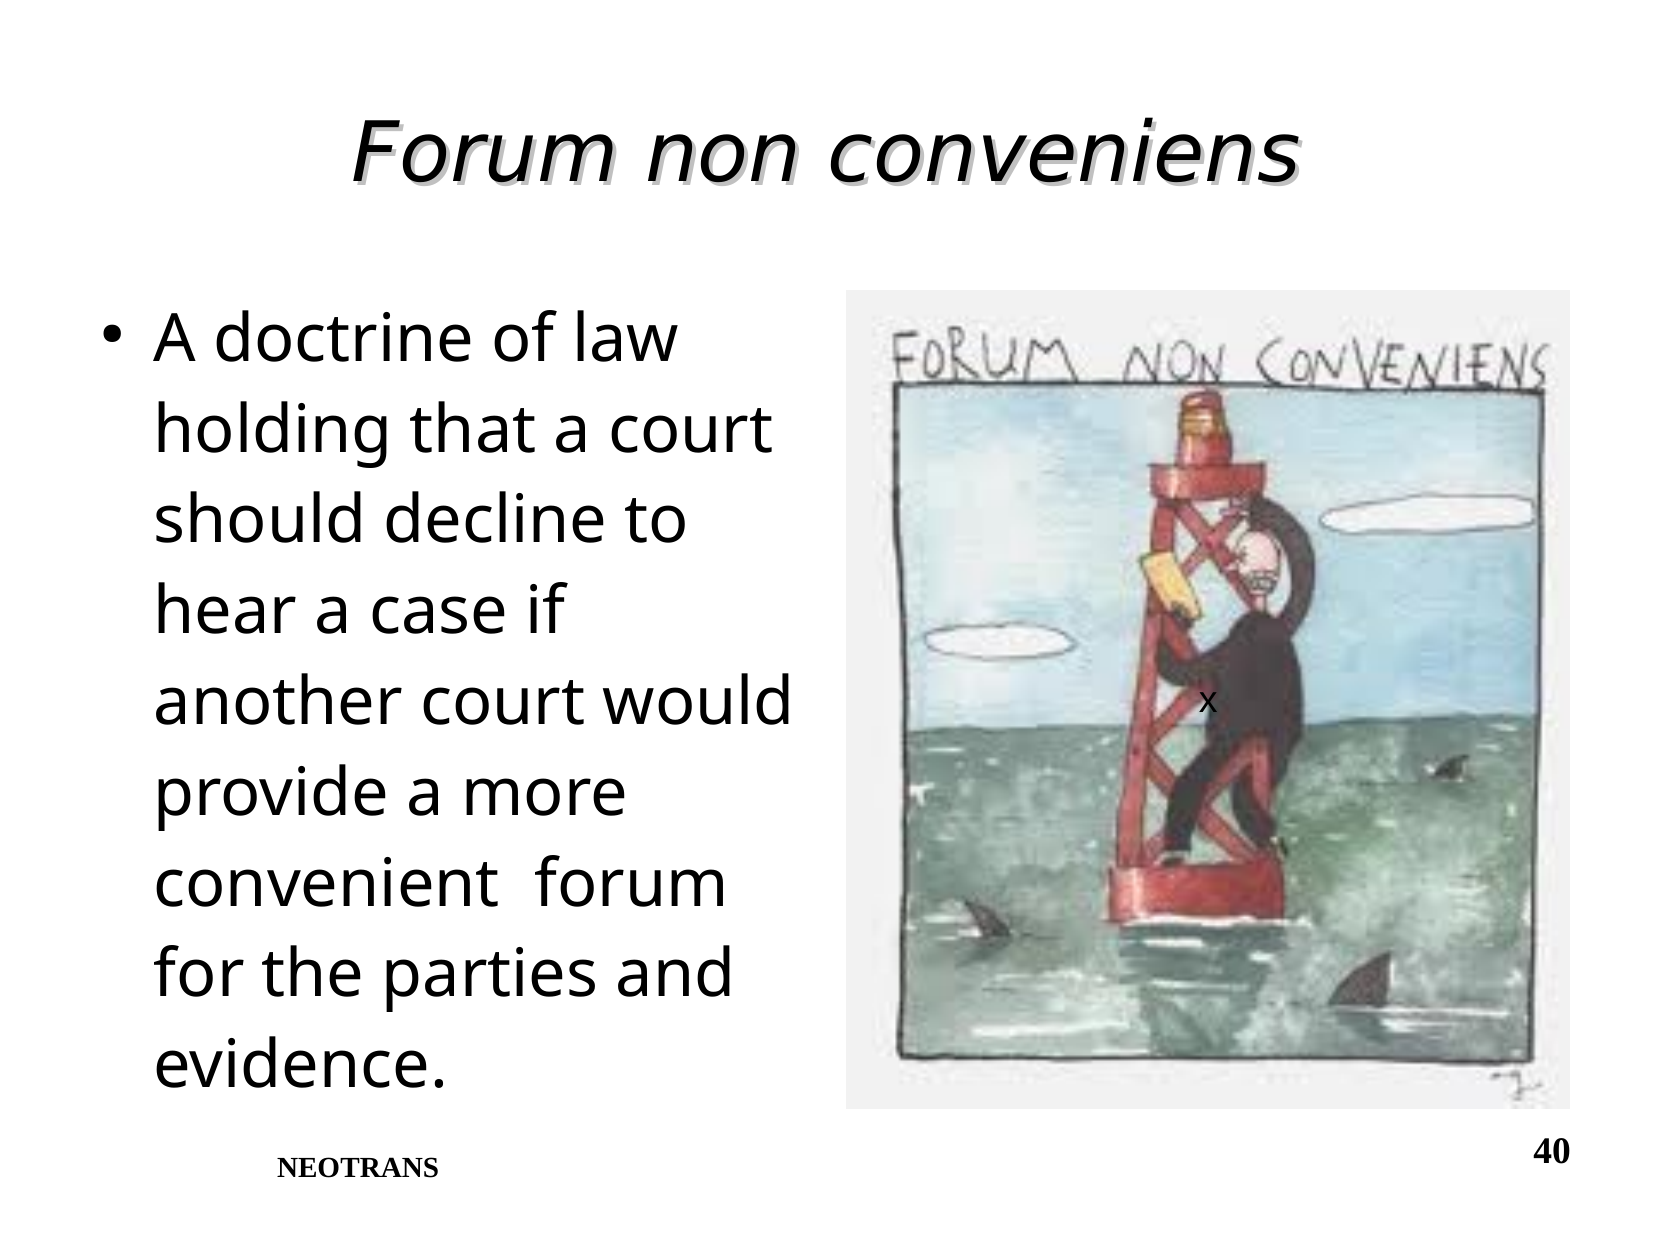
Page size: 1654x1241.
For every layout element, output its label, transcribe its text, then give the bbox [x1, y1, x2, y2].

picture [846, 290, 1570, 1109]
list A doctrine of law holding that a court should decline to hear a case if another court would provide a more convenient forum for the parties and evidence. [82, 290, 809, 1109]
title Forum non conveniens [82, 49, 1571, 257]
